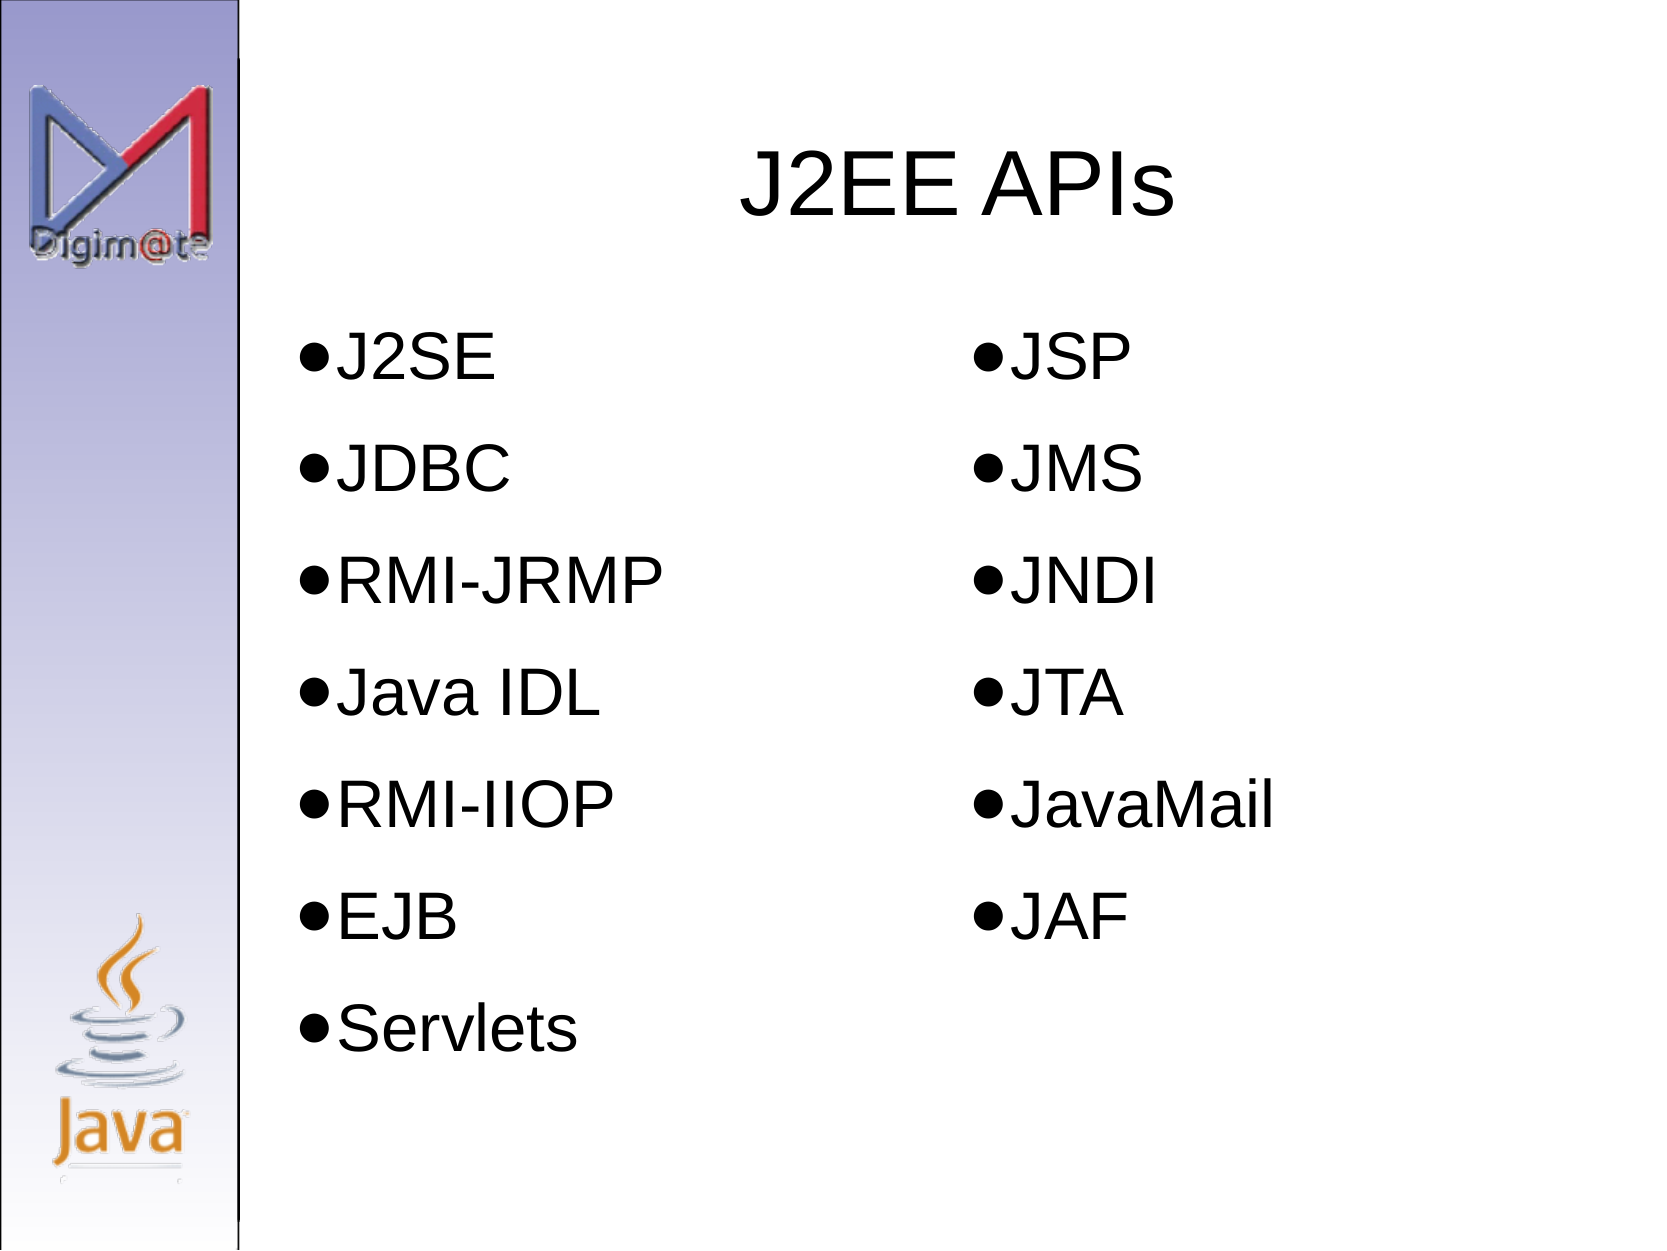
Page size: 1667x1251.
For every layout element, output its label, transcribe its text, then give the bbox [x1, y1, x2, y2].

list JSP JMS JNDI JTA JavaMail JAF [941, 297, 1596, 1130]
picture [0, 0, 1667, 1250]
list J2SE JDBC RMI-JRMP Java IDL RMI-IIOP EJB Servlets [267, 297, 922, 1130]
title J2EE APIs [267, 65, 1650, 281]
